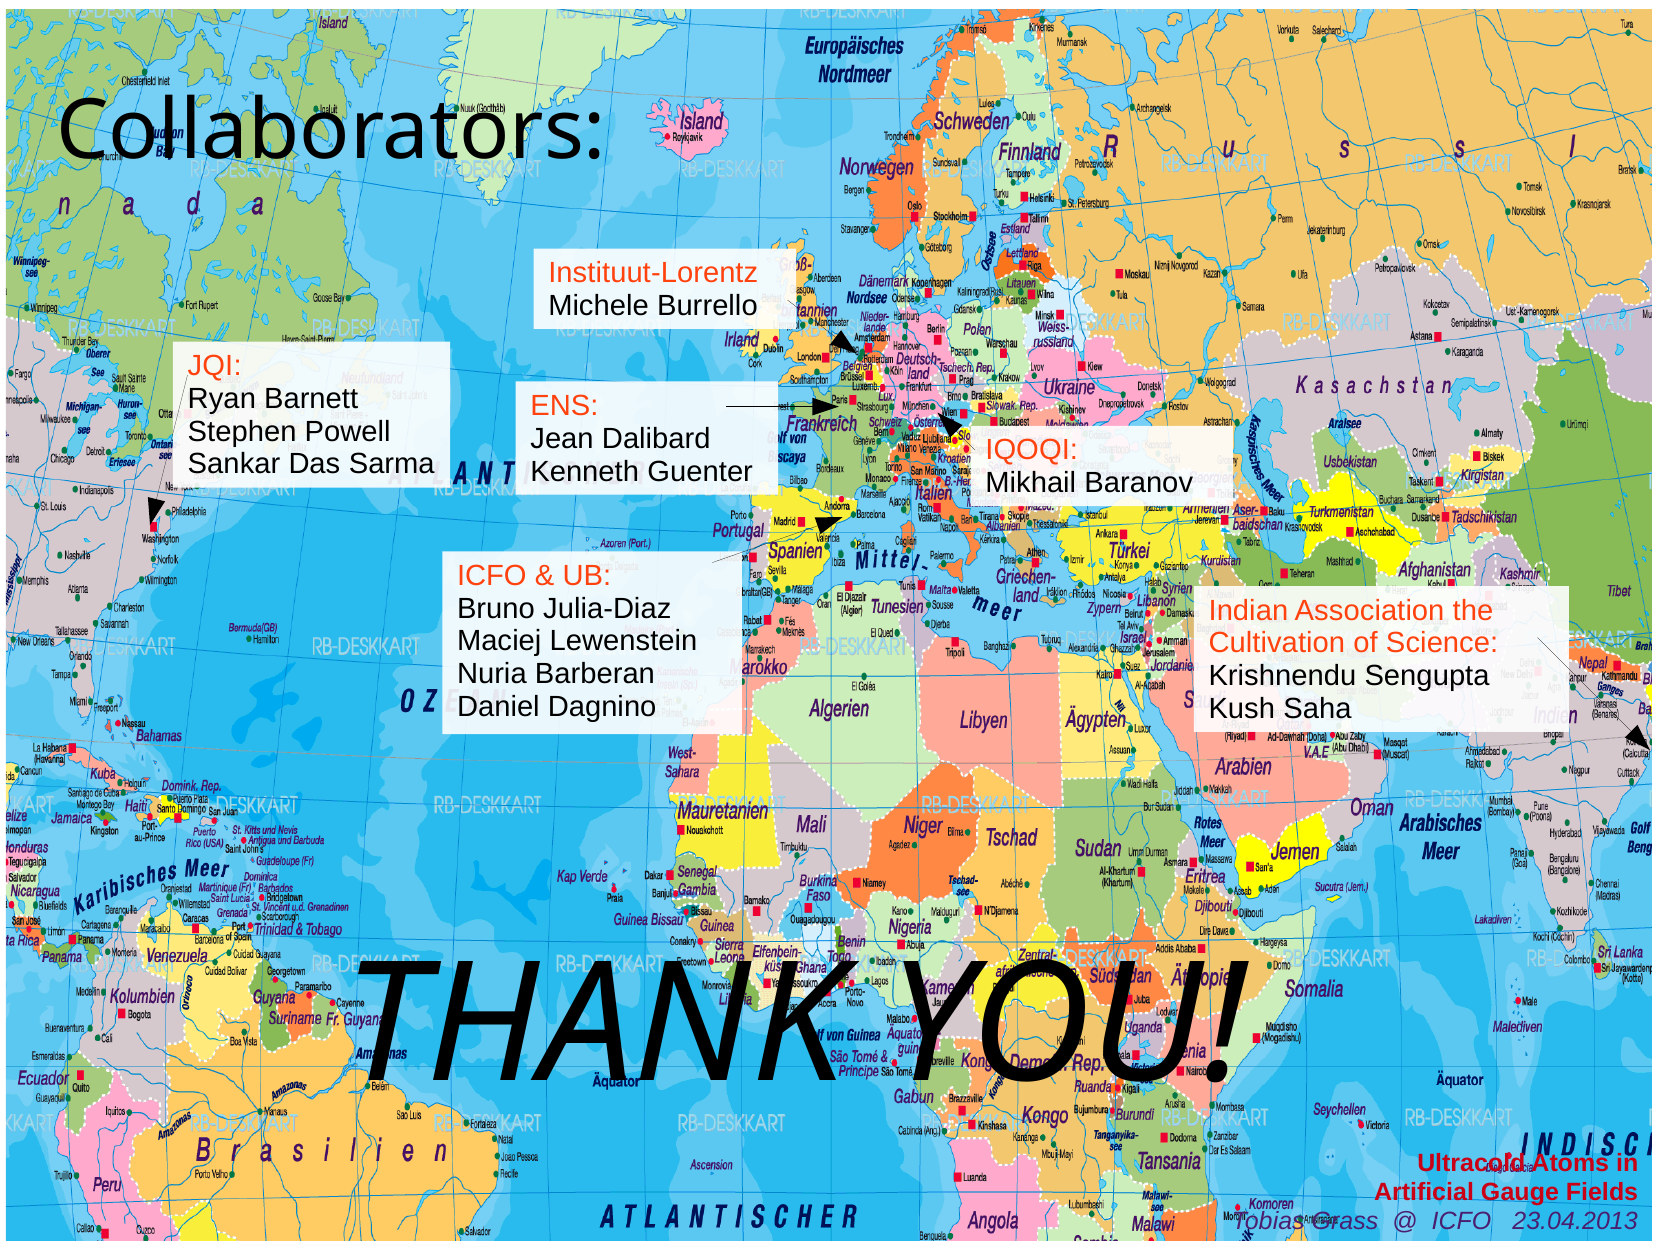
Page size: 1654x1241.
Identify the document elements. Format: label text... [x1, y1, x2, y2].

text_box ENS: Jean Dalibard Kenneth Guenter [515, 381, 779, 495]
text_box IQOQI: Mikhail Baranov [970, 425, 1234, 507]
text_box Collaborators: [41, 62, 1550, 195]
text_box Ultracold Atoms in Artificial Gauge Fields Tobias Grass @ ICFO 23.04.2013 [712, 1138, 1654, 1241]
text_box ICFO & UB: Bruno Julia-Diaz Maciej Lewenstein Nuria Barberan Daniel Dagnino [442, 551, 742, 735]
text_box THANK YOU! [41, 894, 1550, 1145]
text_box Indian Association the Cultivation of Science: Krishnendu Sengupta Kush Saha [1193, 586, 1569, 732]
picture [5, 9, 1652, 1241]
text_box JQI: Ryan Barnett Stephen Powell Sankar Das Sarma [172, 341, 451, 488]
text_box Instituut-Lorentz Michele Burrello [533, 248, 797, 329]
